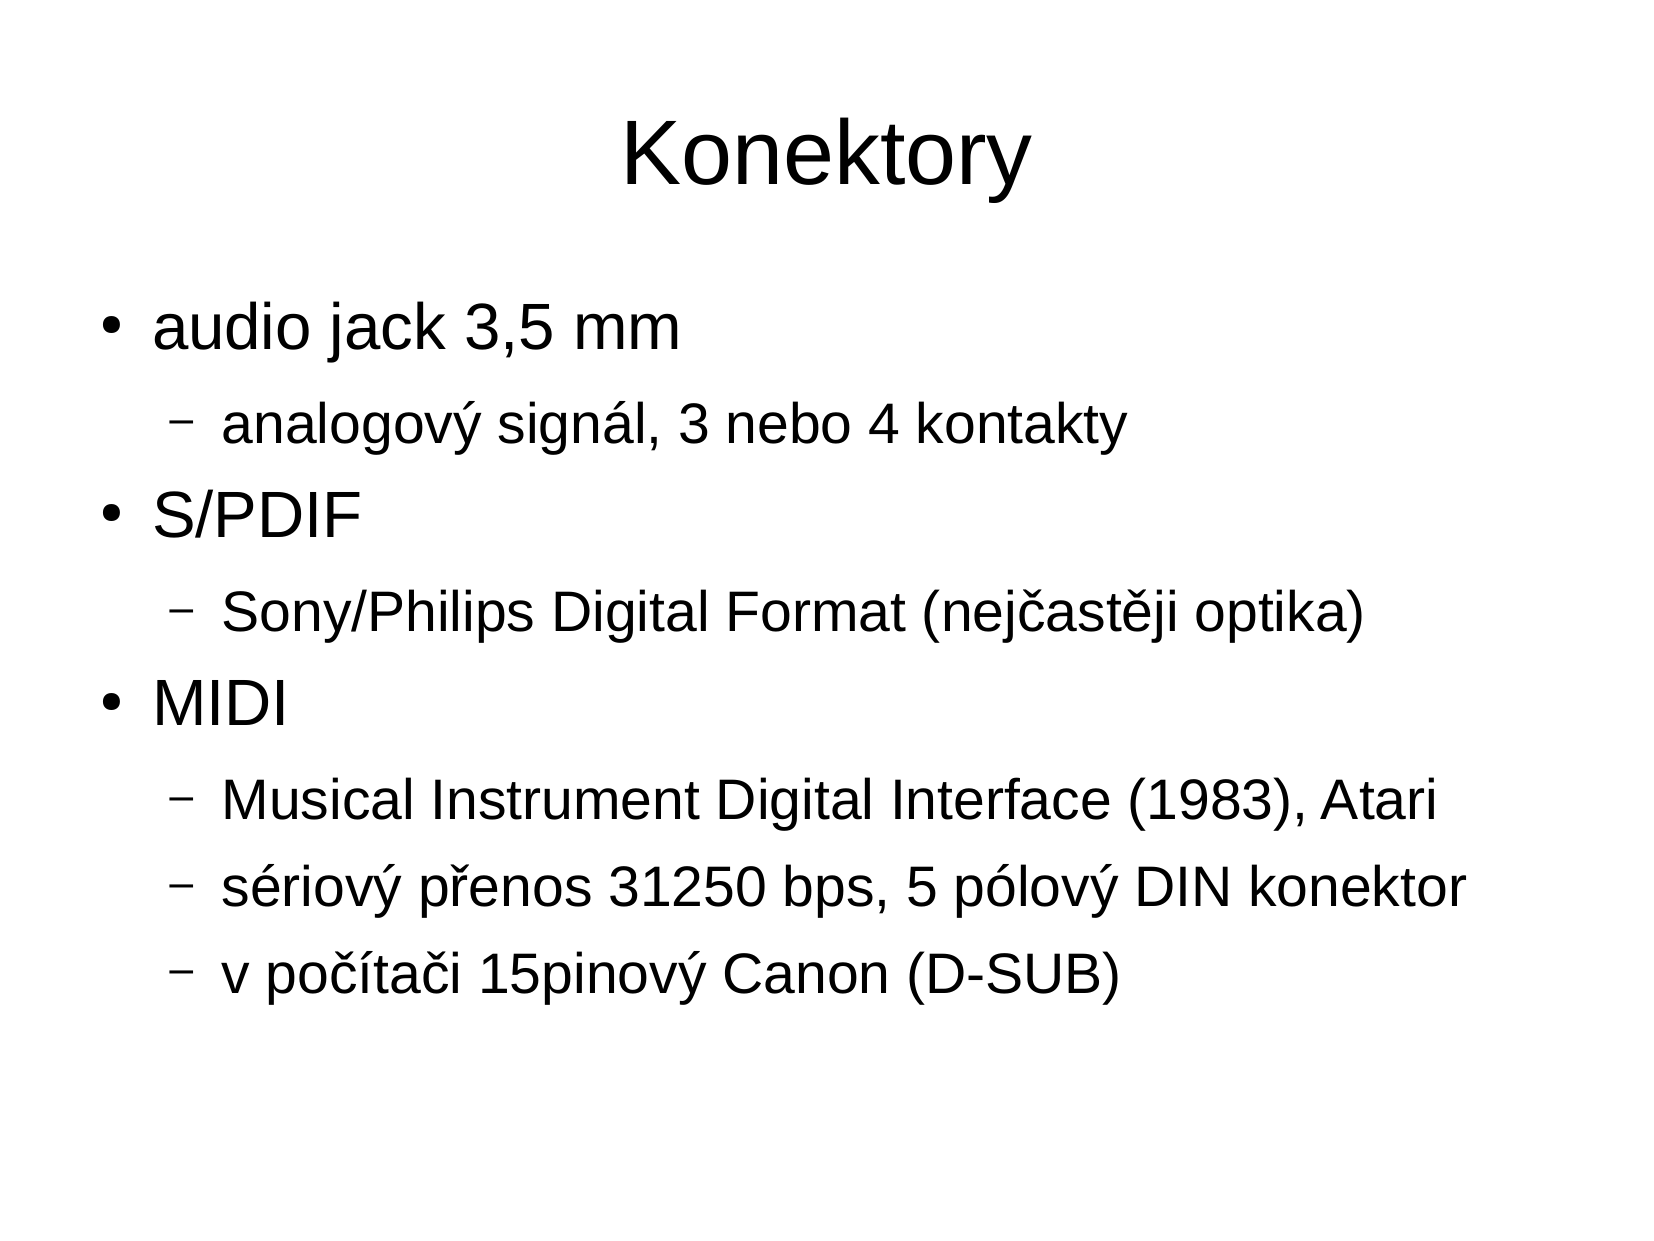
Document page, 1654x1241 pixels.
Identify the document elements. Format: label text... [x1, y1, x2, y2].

list audio jack 3,5 mm analogový signál, 3 nebo 4 kontakty S/PDIF Sony/Philips Digital Format (nejčastěji optika) MIDI Musical Instrument Digital Interface (1983), Atari sériový přenos 31250 bps, 5 pólový DIN konektor v počítači 15pinový Canon (D-SUB) [82, 290, 1571, 1010]
title Konektory [82, 49, 1571, 257]
